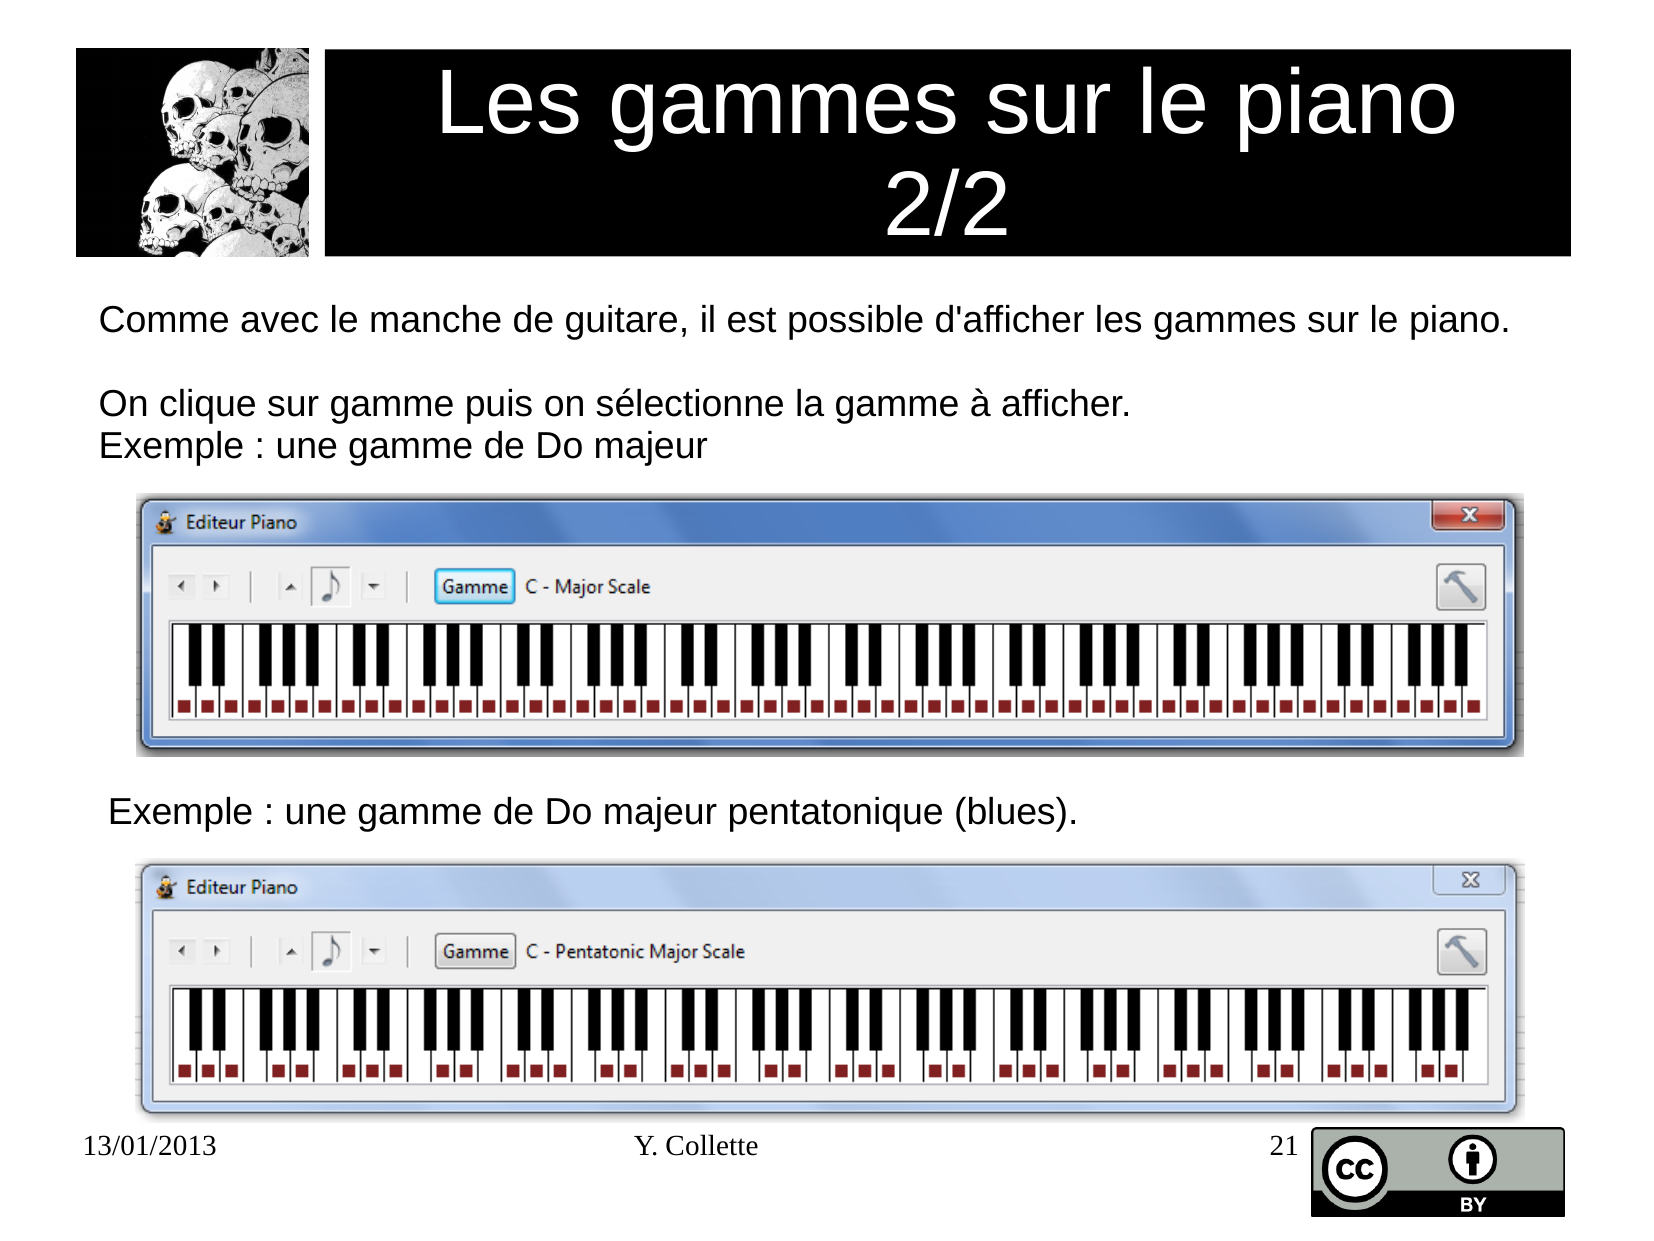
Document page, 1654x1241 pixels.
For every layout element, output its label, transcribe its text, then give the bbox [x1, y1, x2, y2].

text_box Exemple : une gamme de Do majeur pentatonique (blues). [93, 783, 1537, 841]
text_box Comme avec le manche de guitare, il est possible d'afficher les gammes sur le piano. On clique sur gamme puis on sélectionne la gamme à afficher. Exemple : une gamme de Do majeur [83, 291, 1568, 474]
picture [1311, 1127, 1565, 1217]
title Les gammes sur le piano 2/2 [324, 49, 1571, 257]
picture [136, 493, 1524, 757]
picture [76, 48, 309, 257]
picture [135, 858, 1525, 1123]
